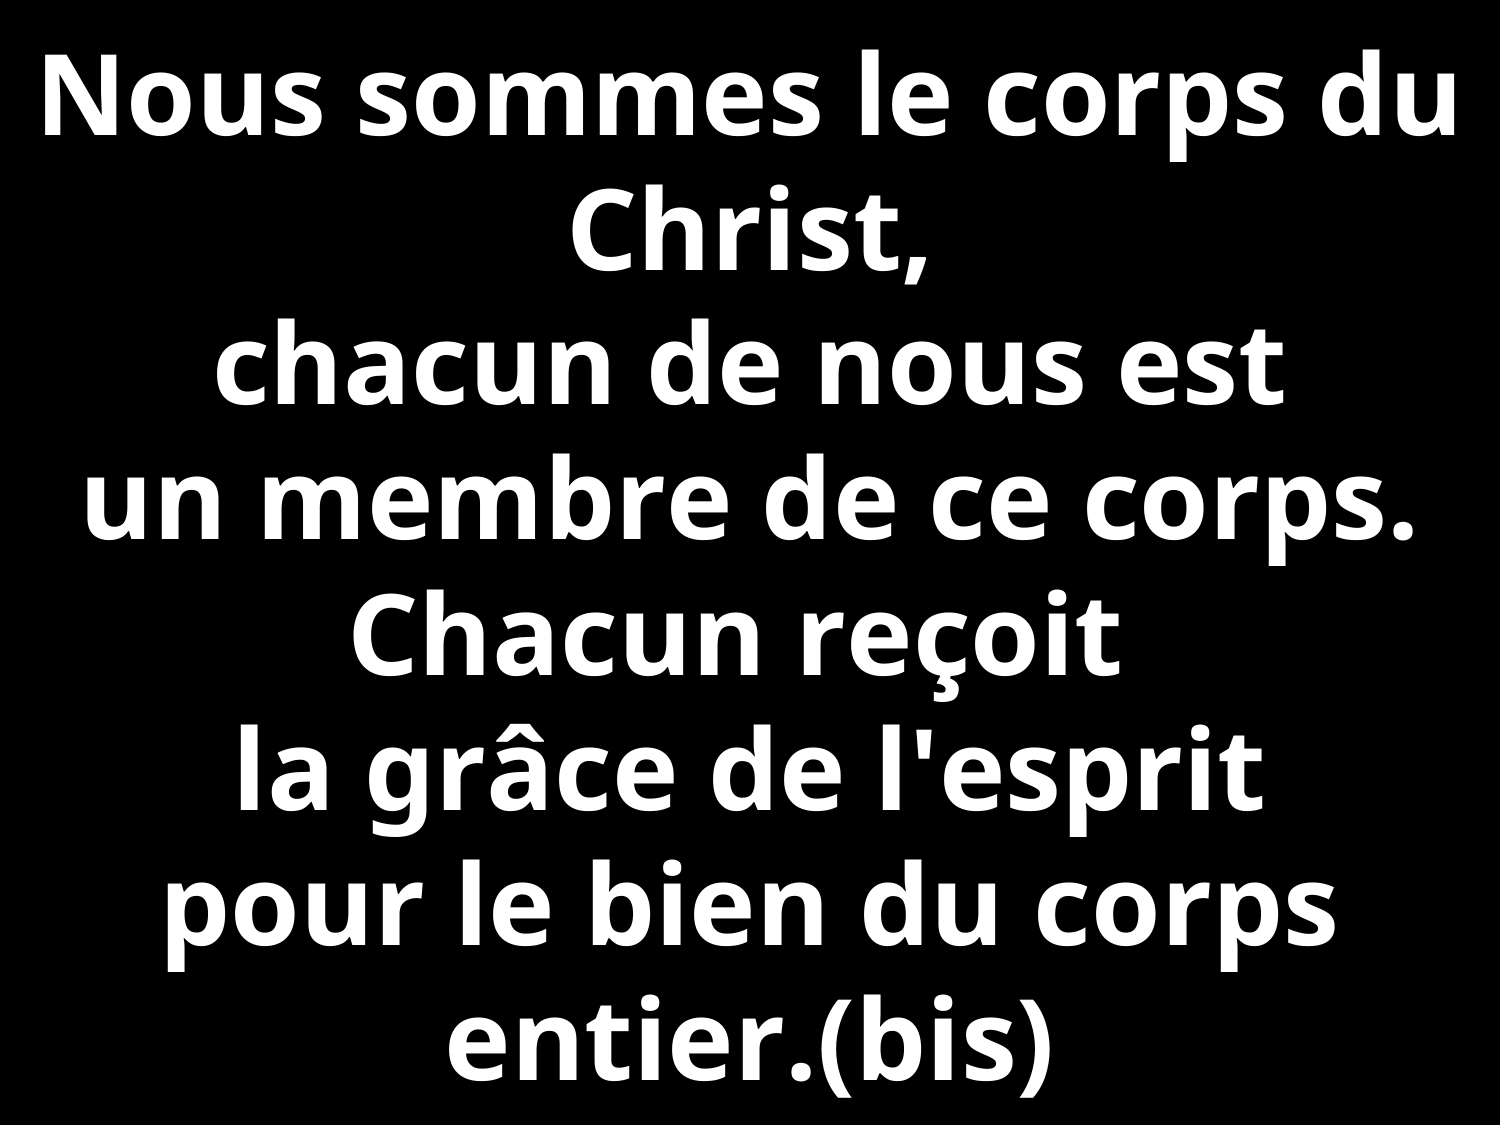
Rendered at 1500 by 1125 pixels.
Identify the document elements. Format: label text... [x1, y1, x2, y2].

title Nous sommes le corps du Christ, chacun de nous est un membre de ce corps. Chacun reçoit la grâce de l'esprit pour le bien du corps entier.(bis) [0, 0, 1500, 1125]
